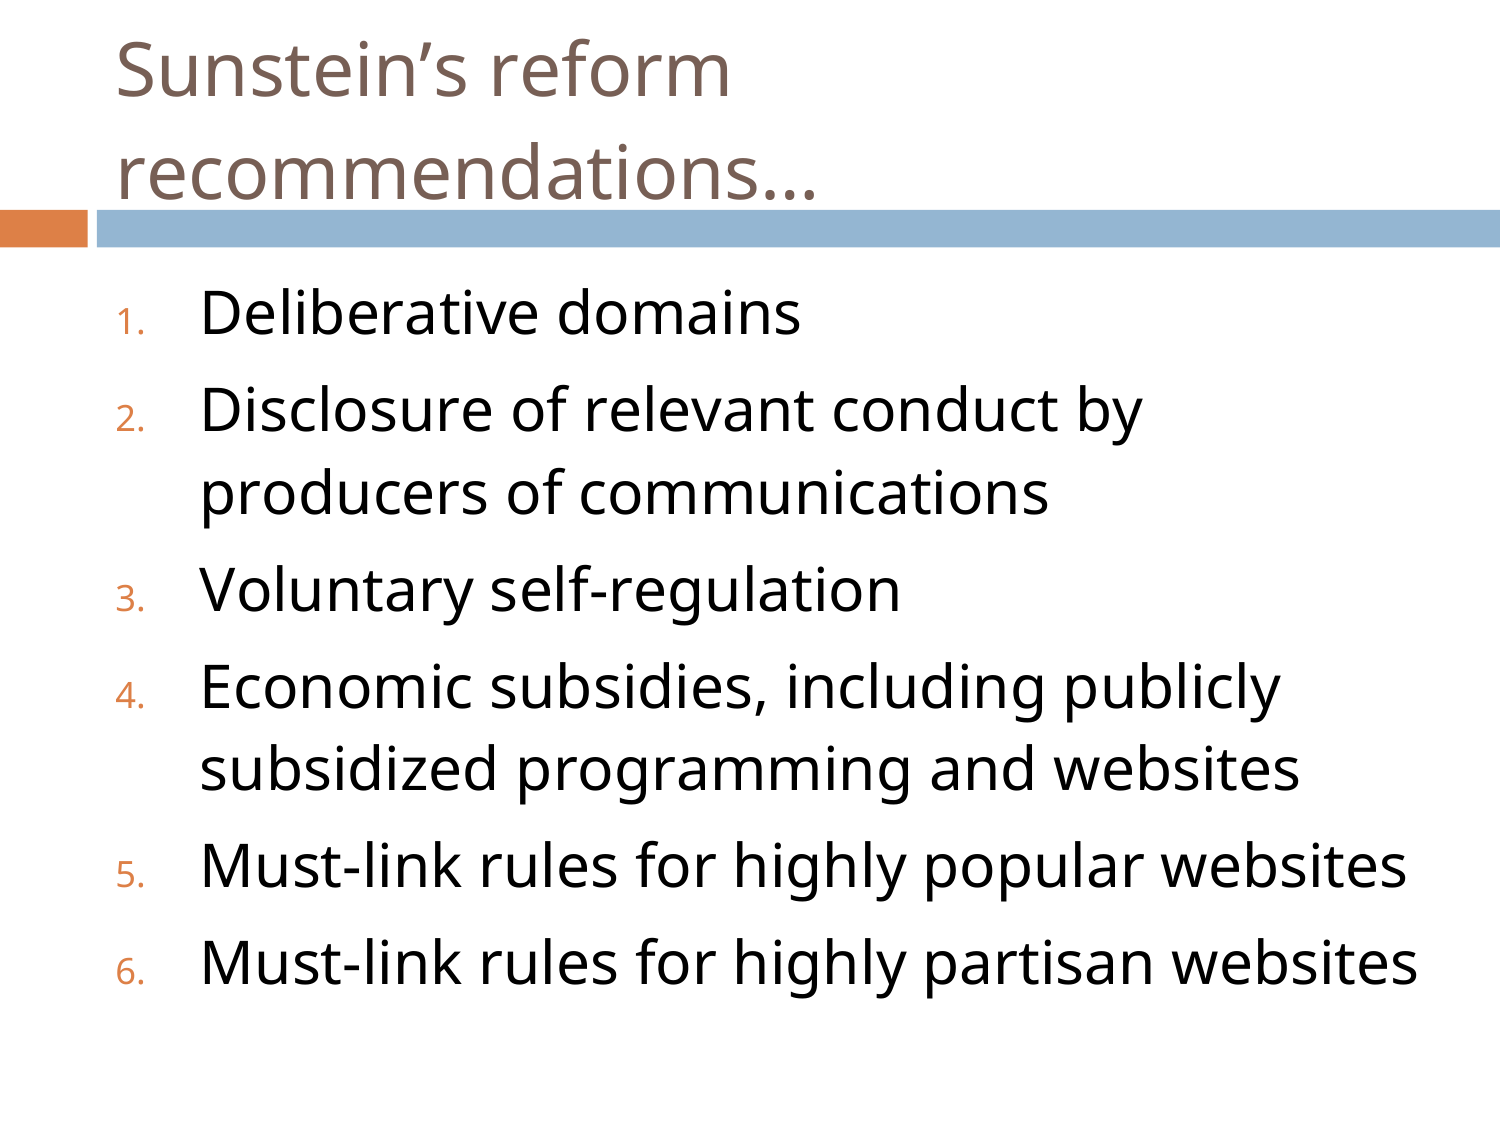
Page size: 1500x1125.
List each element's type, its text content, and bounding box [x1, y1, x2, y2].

list Deliberative domains Disclosure of relevant conduct by producers of communications Voluntary self-regulation Economic subsidies, including publicly subsidized programming and websites Must-link rules for highly popular websites Must-link rules for highly partisan websites [100, 262, 1438, 1001]
title Sunstein’s reform recommendations… [100, 37, 1438, 201]
